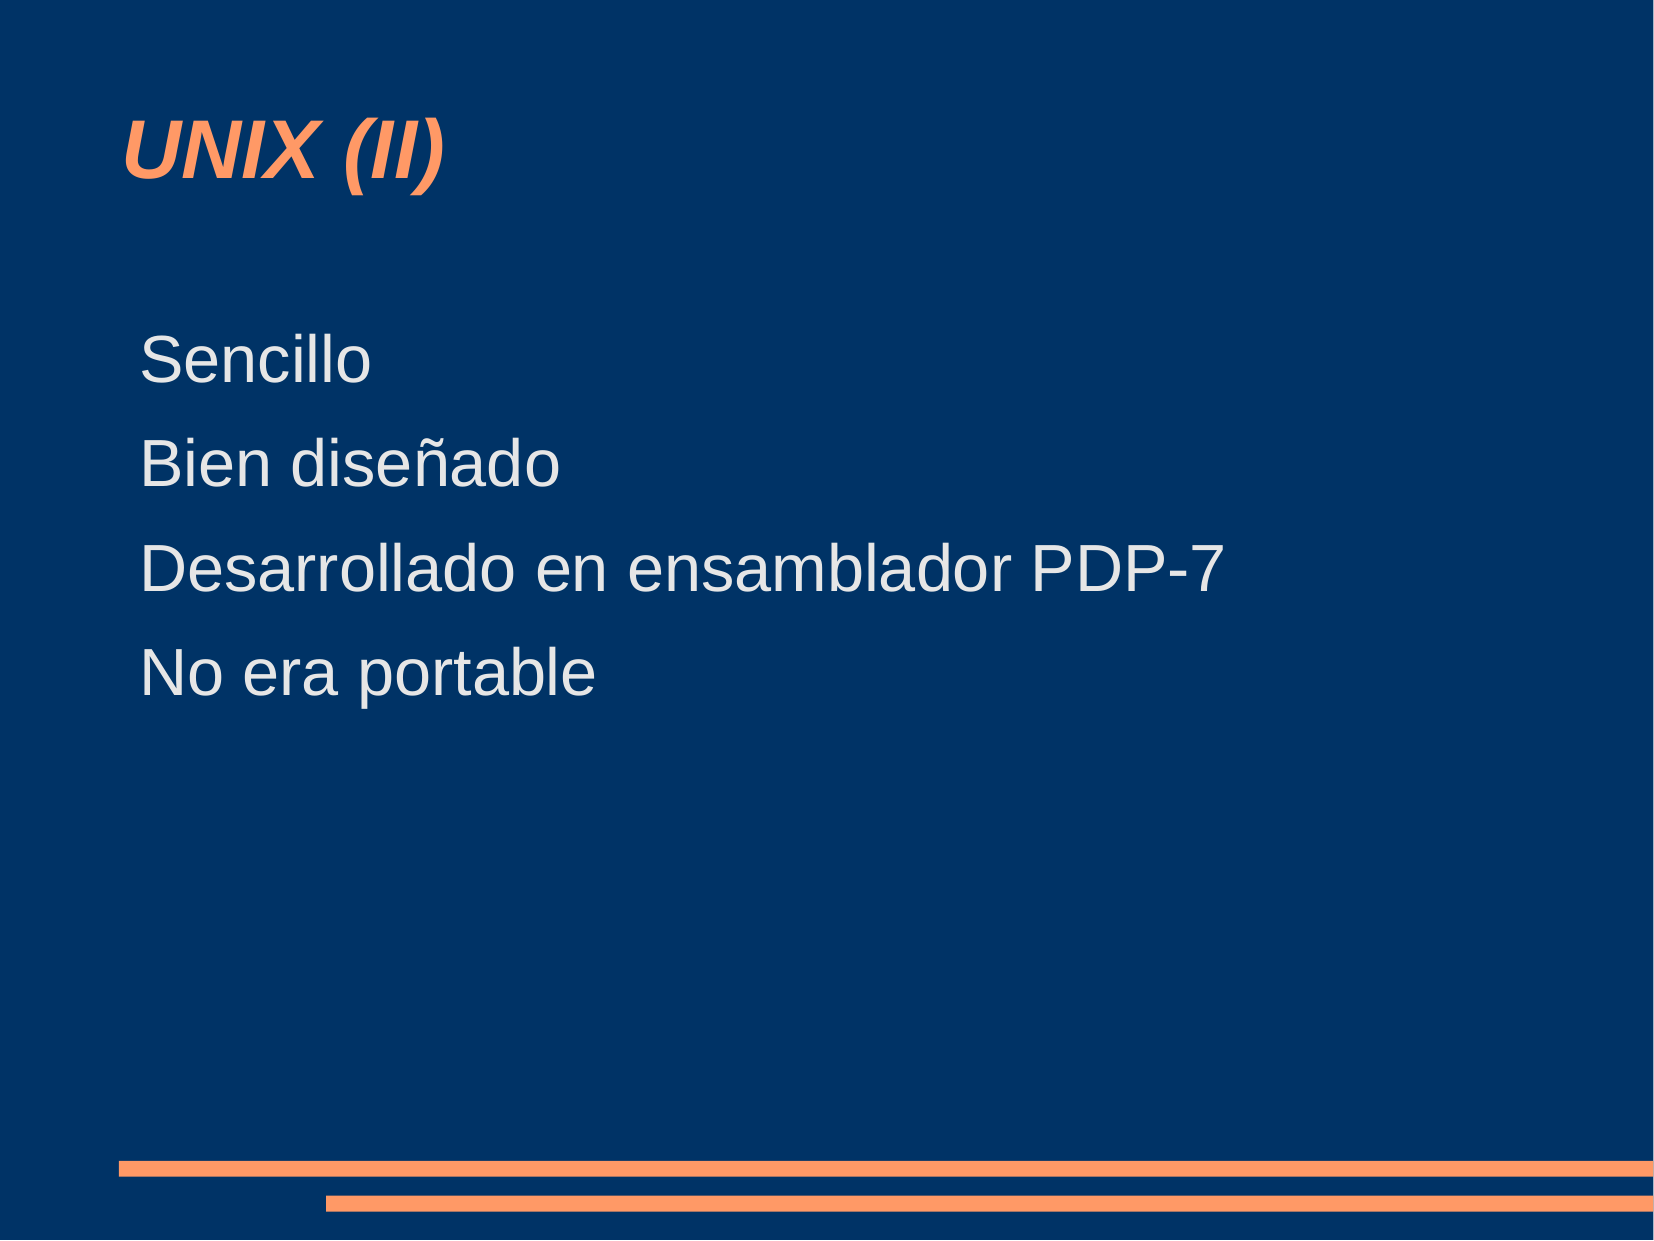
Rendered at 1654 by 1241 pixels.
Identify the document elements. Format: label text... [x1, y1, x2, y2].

list Sencillo Bien diseñado Desarrollado en ensamblador PDP-7 No era portable [121, 322, 1561, 1118]
title UNIX (II) [121, 53, 1534, 246]
